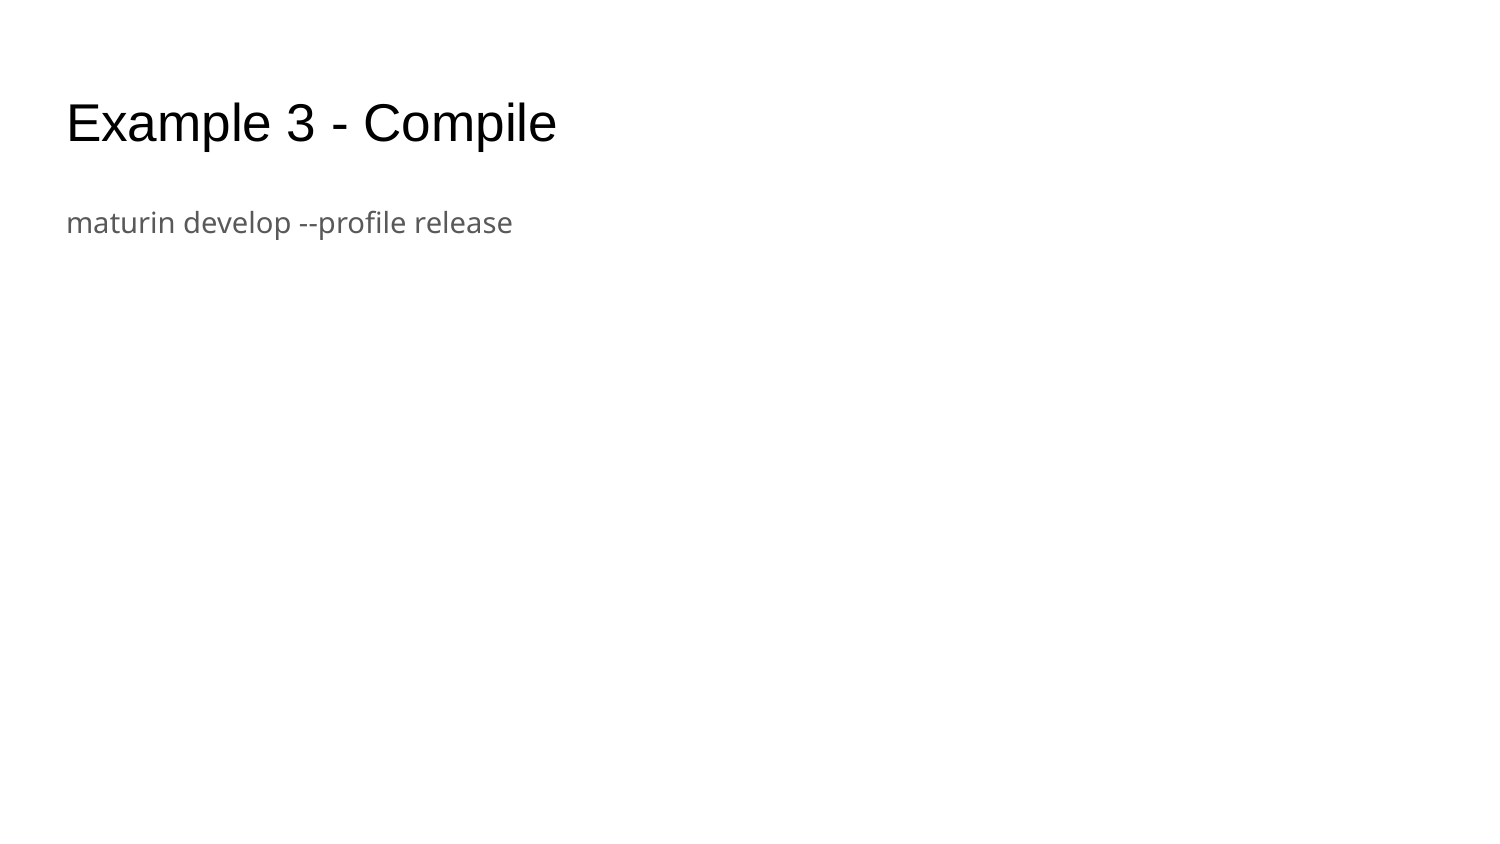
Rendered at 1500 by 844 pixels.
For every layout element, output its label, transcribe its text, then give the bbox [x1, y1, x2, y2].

list maturin develop --profile release [51, 189, 1449, 808]
title Example 3 - Compile [51, 72, 1449, 167]
